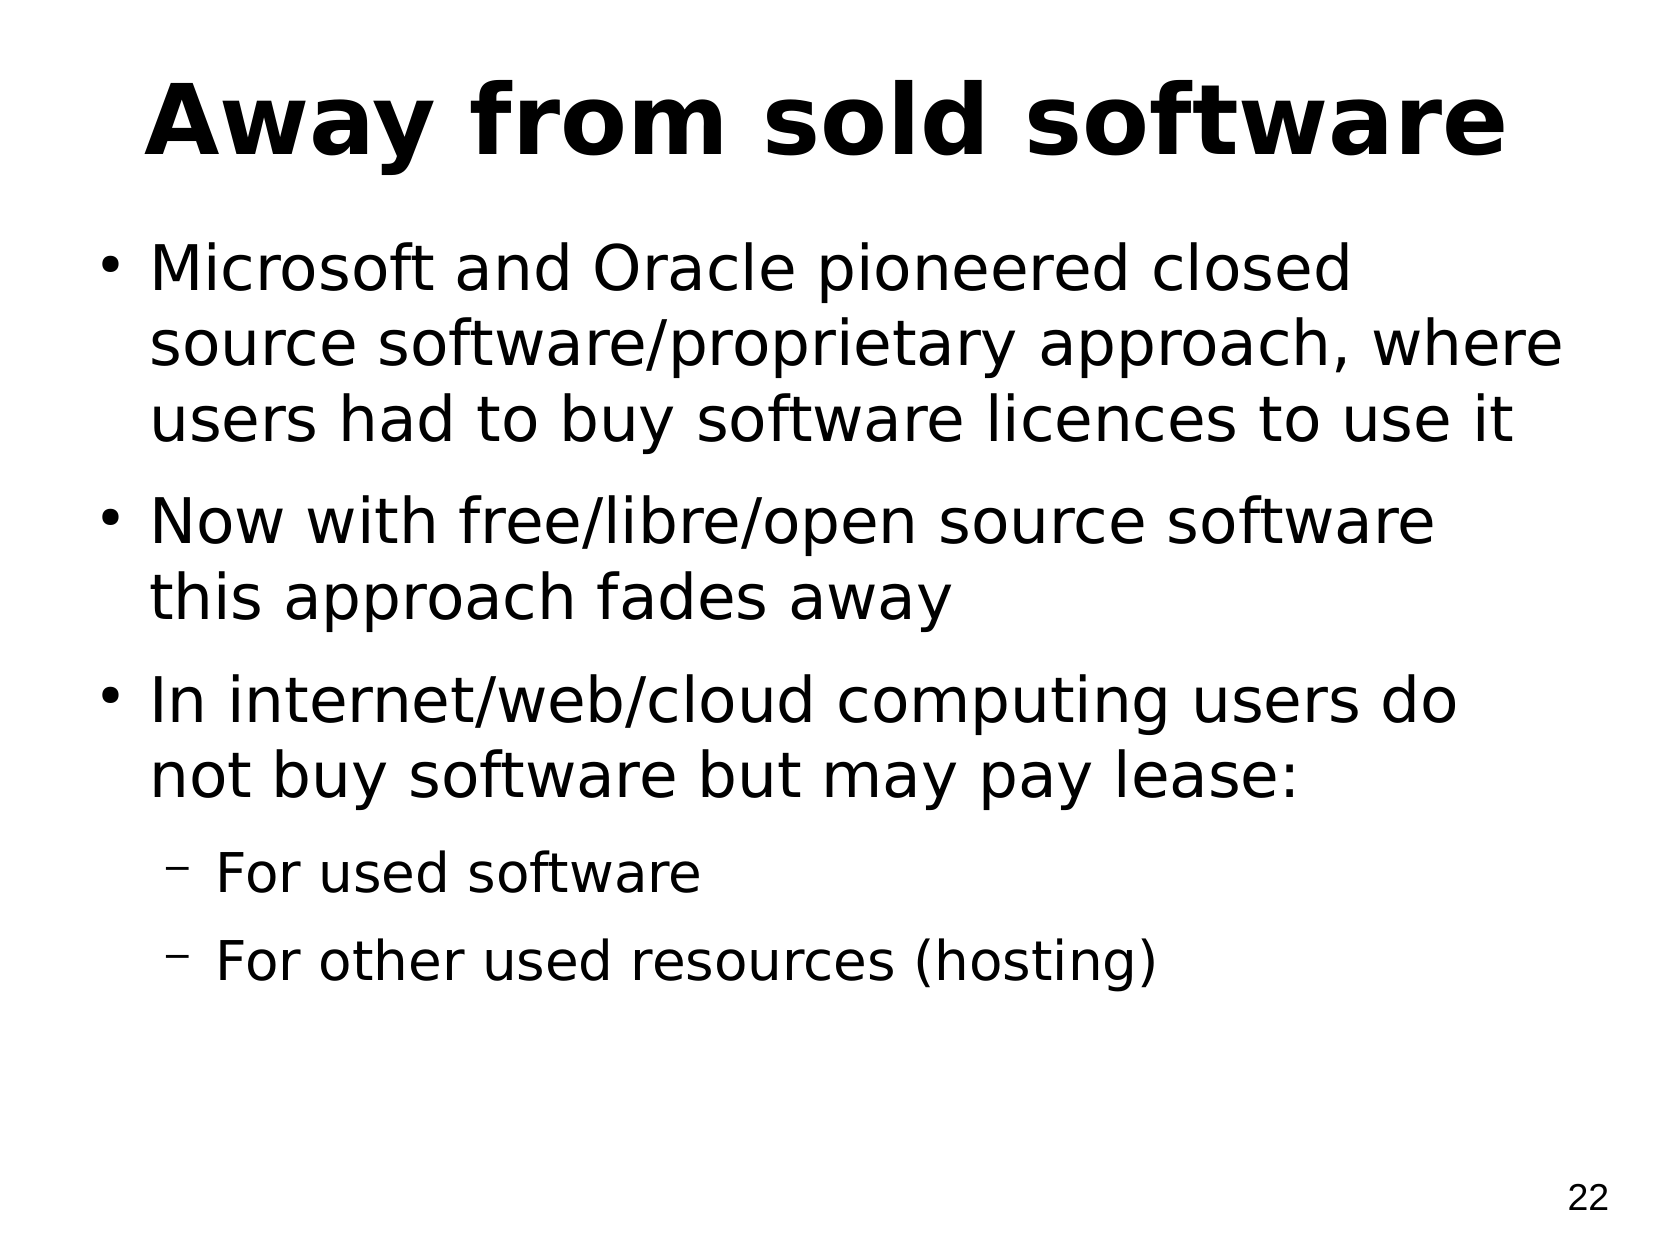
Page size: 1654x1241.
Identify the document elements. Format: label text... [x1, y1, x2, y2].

title Away from sold software [82, 49, 1571, 195]
list Microsoft and Oracle pioneered closed source software/proprietary approach, where users had to buy software licences to use it Now with free/libre/open source software this approach fades away In internet/web/cloud computing users do not buy software but may pay lease: For used software For other used resources (hosting) [82, 227, 1571, 1010]
